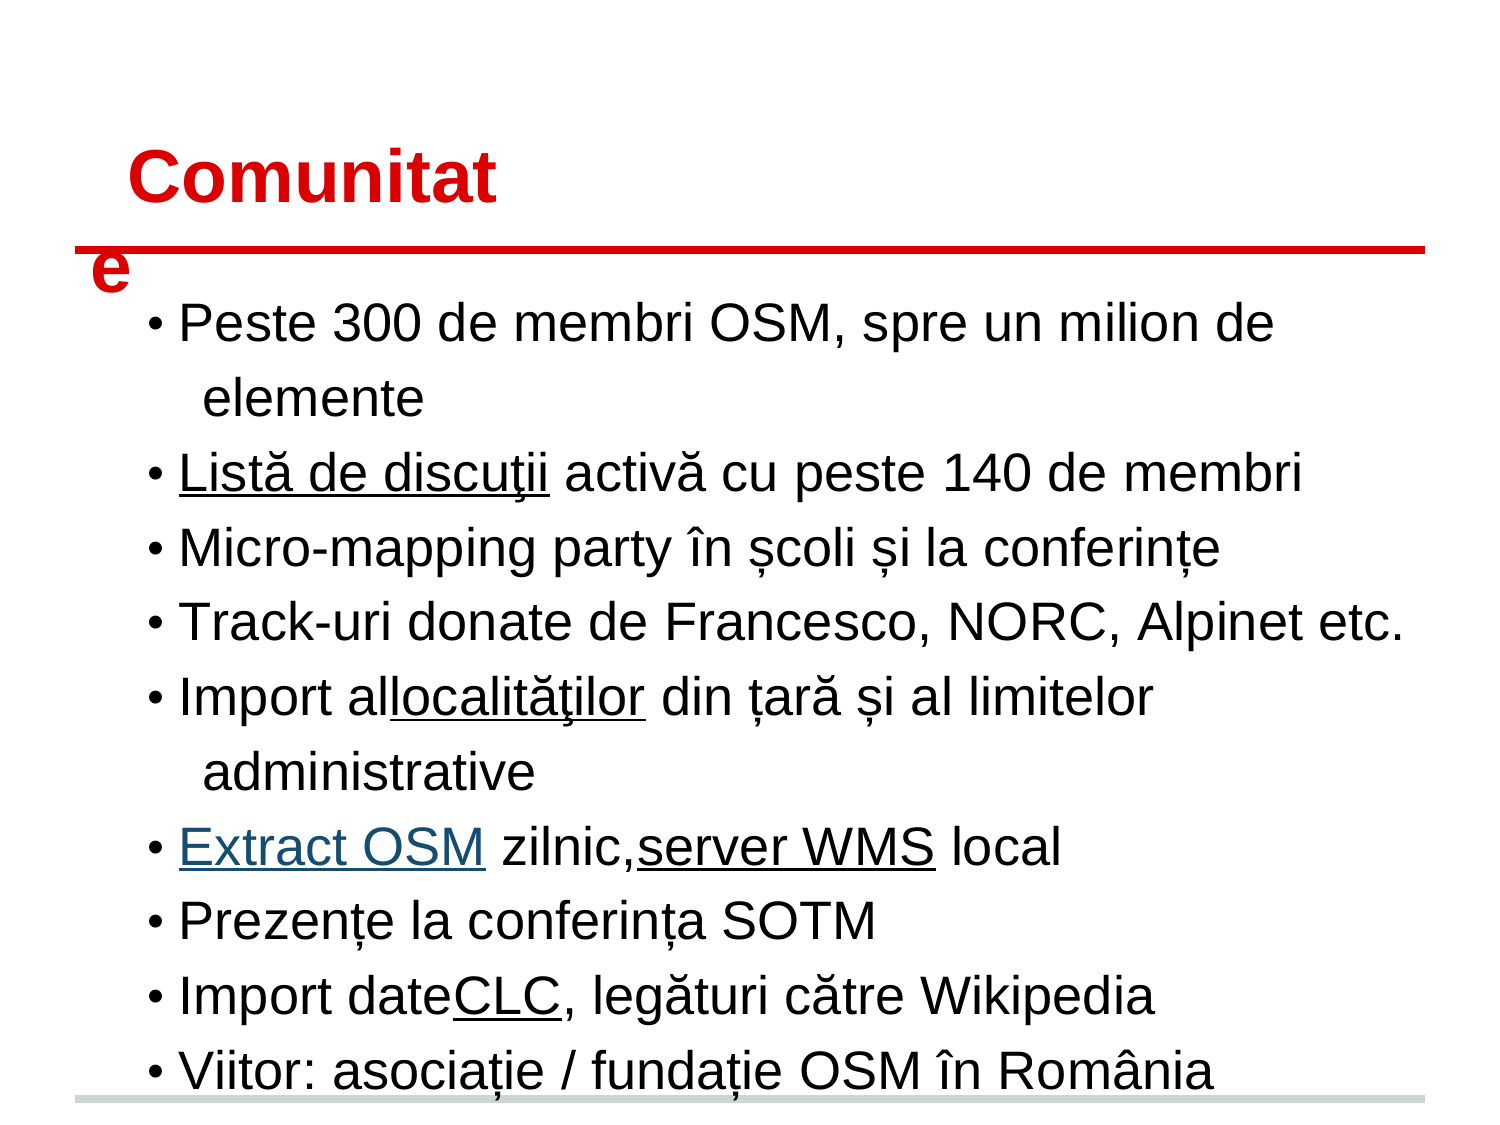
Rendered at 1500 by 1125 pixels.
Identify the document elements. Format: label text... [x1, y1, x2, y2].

list • Peste 300 de membri OSM, spre un milion de elemente • Listă de discuţii activă cu peste 140 de membri • Micro-mapping party în școli și la conferințe • Track-uri donate de Francesco, NORC, Alpinet etc. • Import al localităţilor din țară și al limitelor administrative • Extract OSM zilnic, server WMS local • Prezențe la conferința SOTM • Import date CLC, legături către Wikipedia • Viitor: asociație / fundație OSM în România [75, 262, 1448, 1078]
title Comunitate [75, 45, 1426, 233]
